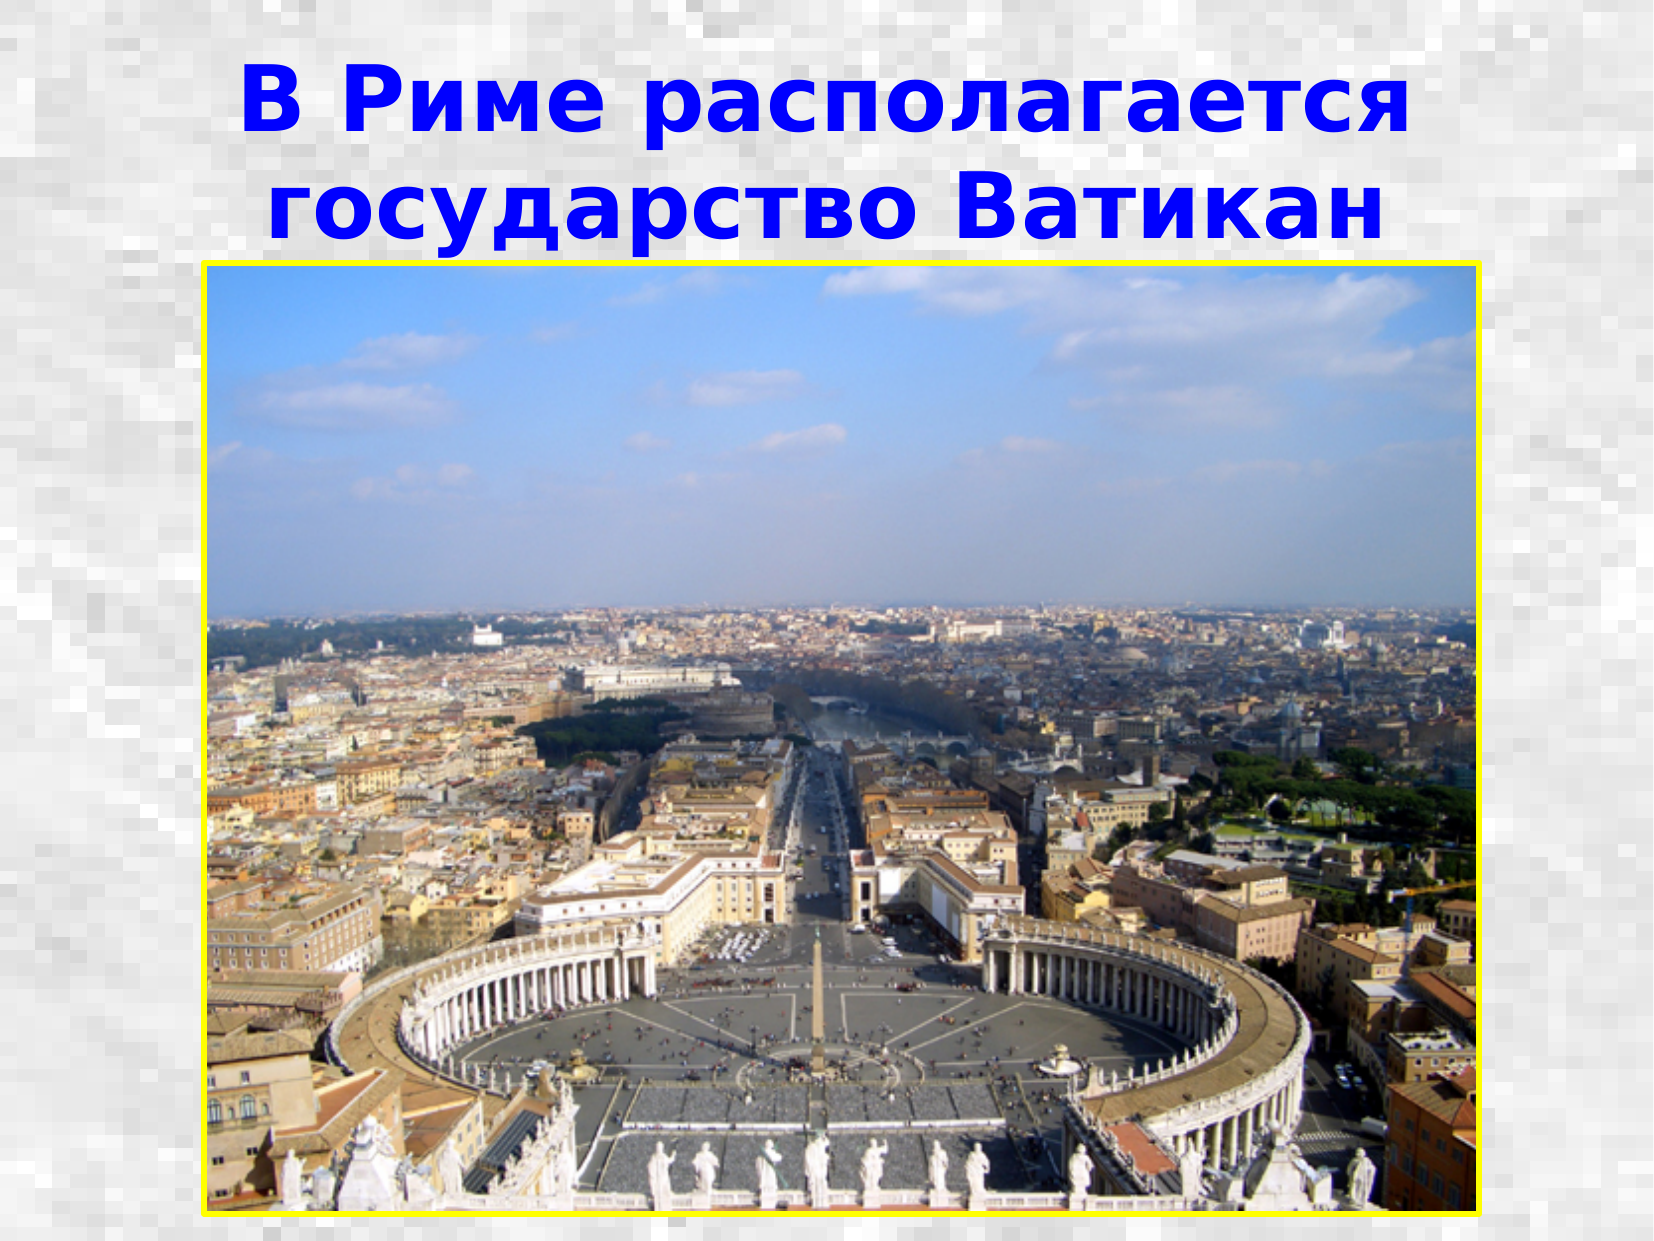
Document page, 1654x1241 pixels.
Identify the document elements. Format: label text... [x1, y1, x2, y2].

picture [0, 0, 1654, 1241]
title В Риме располагается государство Ватикан [82, 45, 1571, 261]
